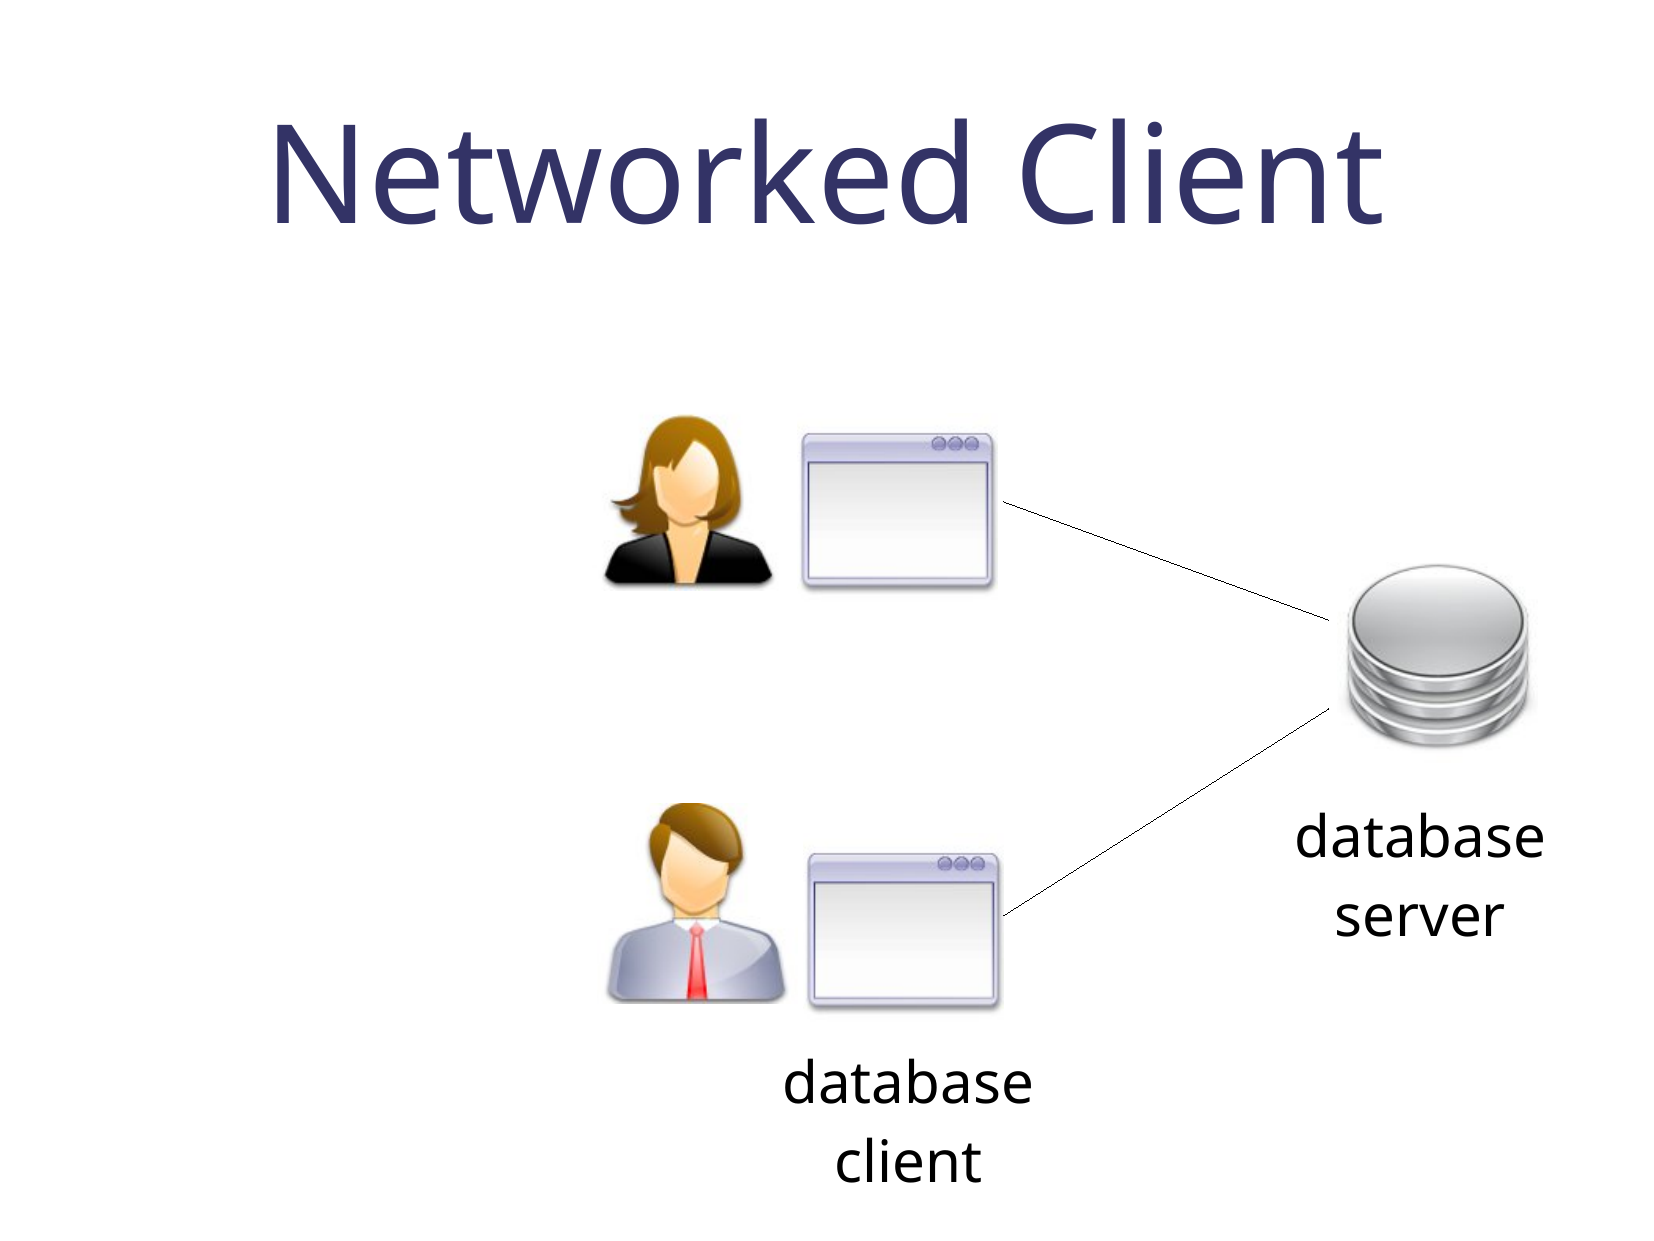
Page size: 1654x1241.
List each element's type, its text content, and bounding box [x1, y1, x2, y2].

title Networked Client [37, 74, 1613, 267]
picture [597, 803, 798, 1004]
text_box database client [767, 1033, 1063, 1190]
text_box database server [1279, 787, 1576, 944]
picture [803, 833, 1004, 1033]
picture [797, 413, 998, 614]
picture [1337, 562, 1538, 763]
picture [590, 390, 791, 591]
